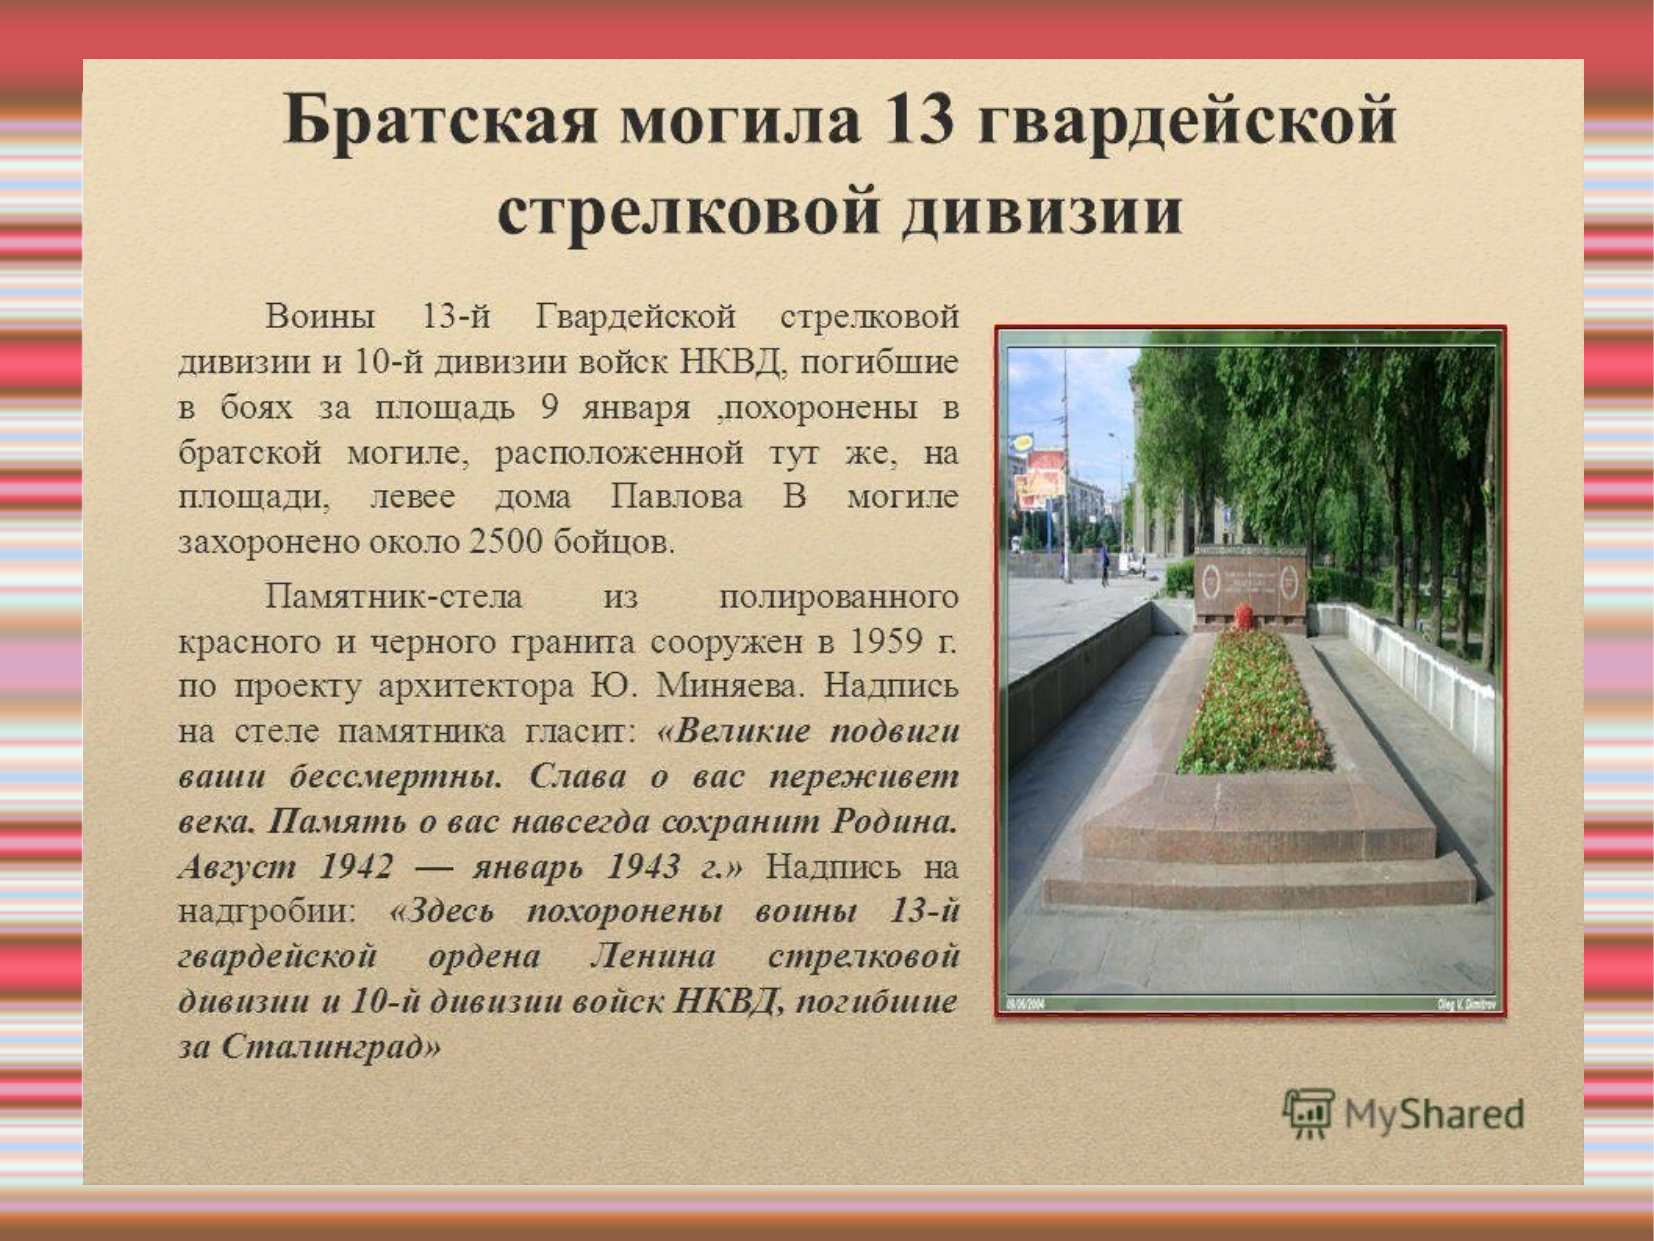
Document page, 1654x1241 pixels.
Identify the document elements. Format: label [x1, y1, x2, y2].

picture [83, 60, 1584, 1185]
